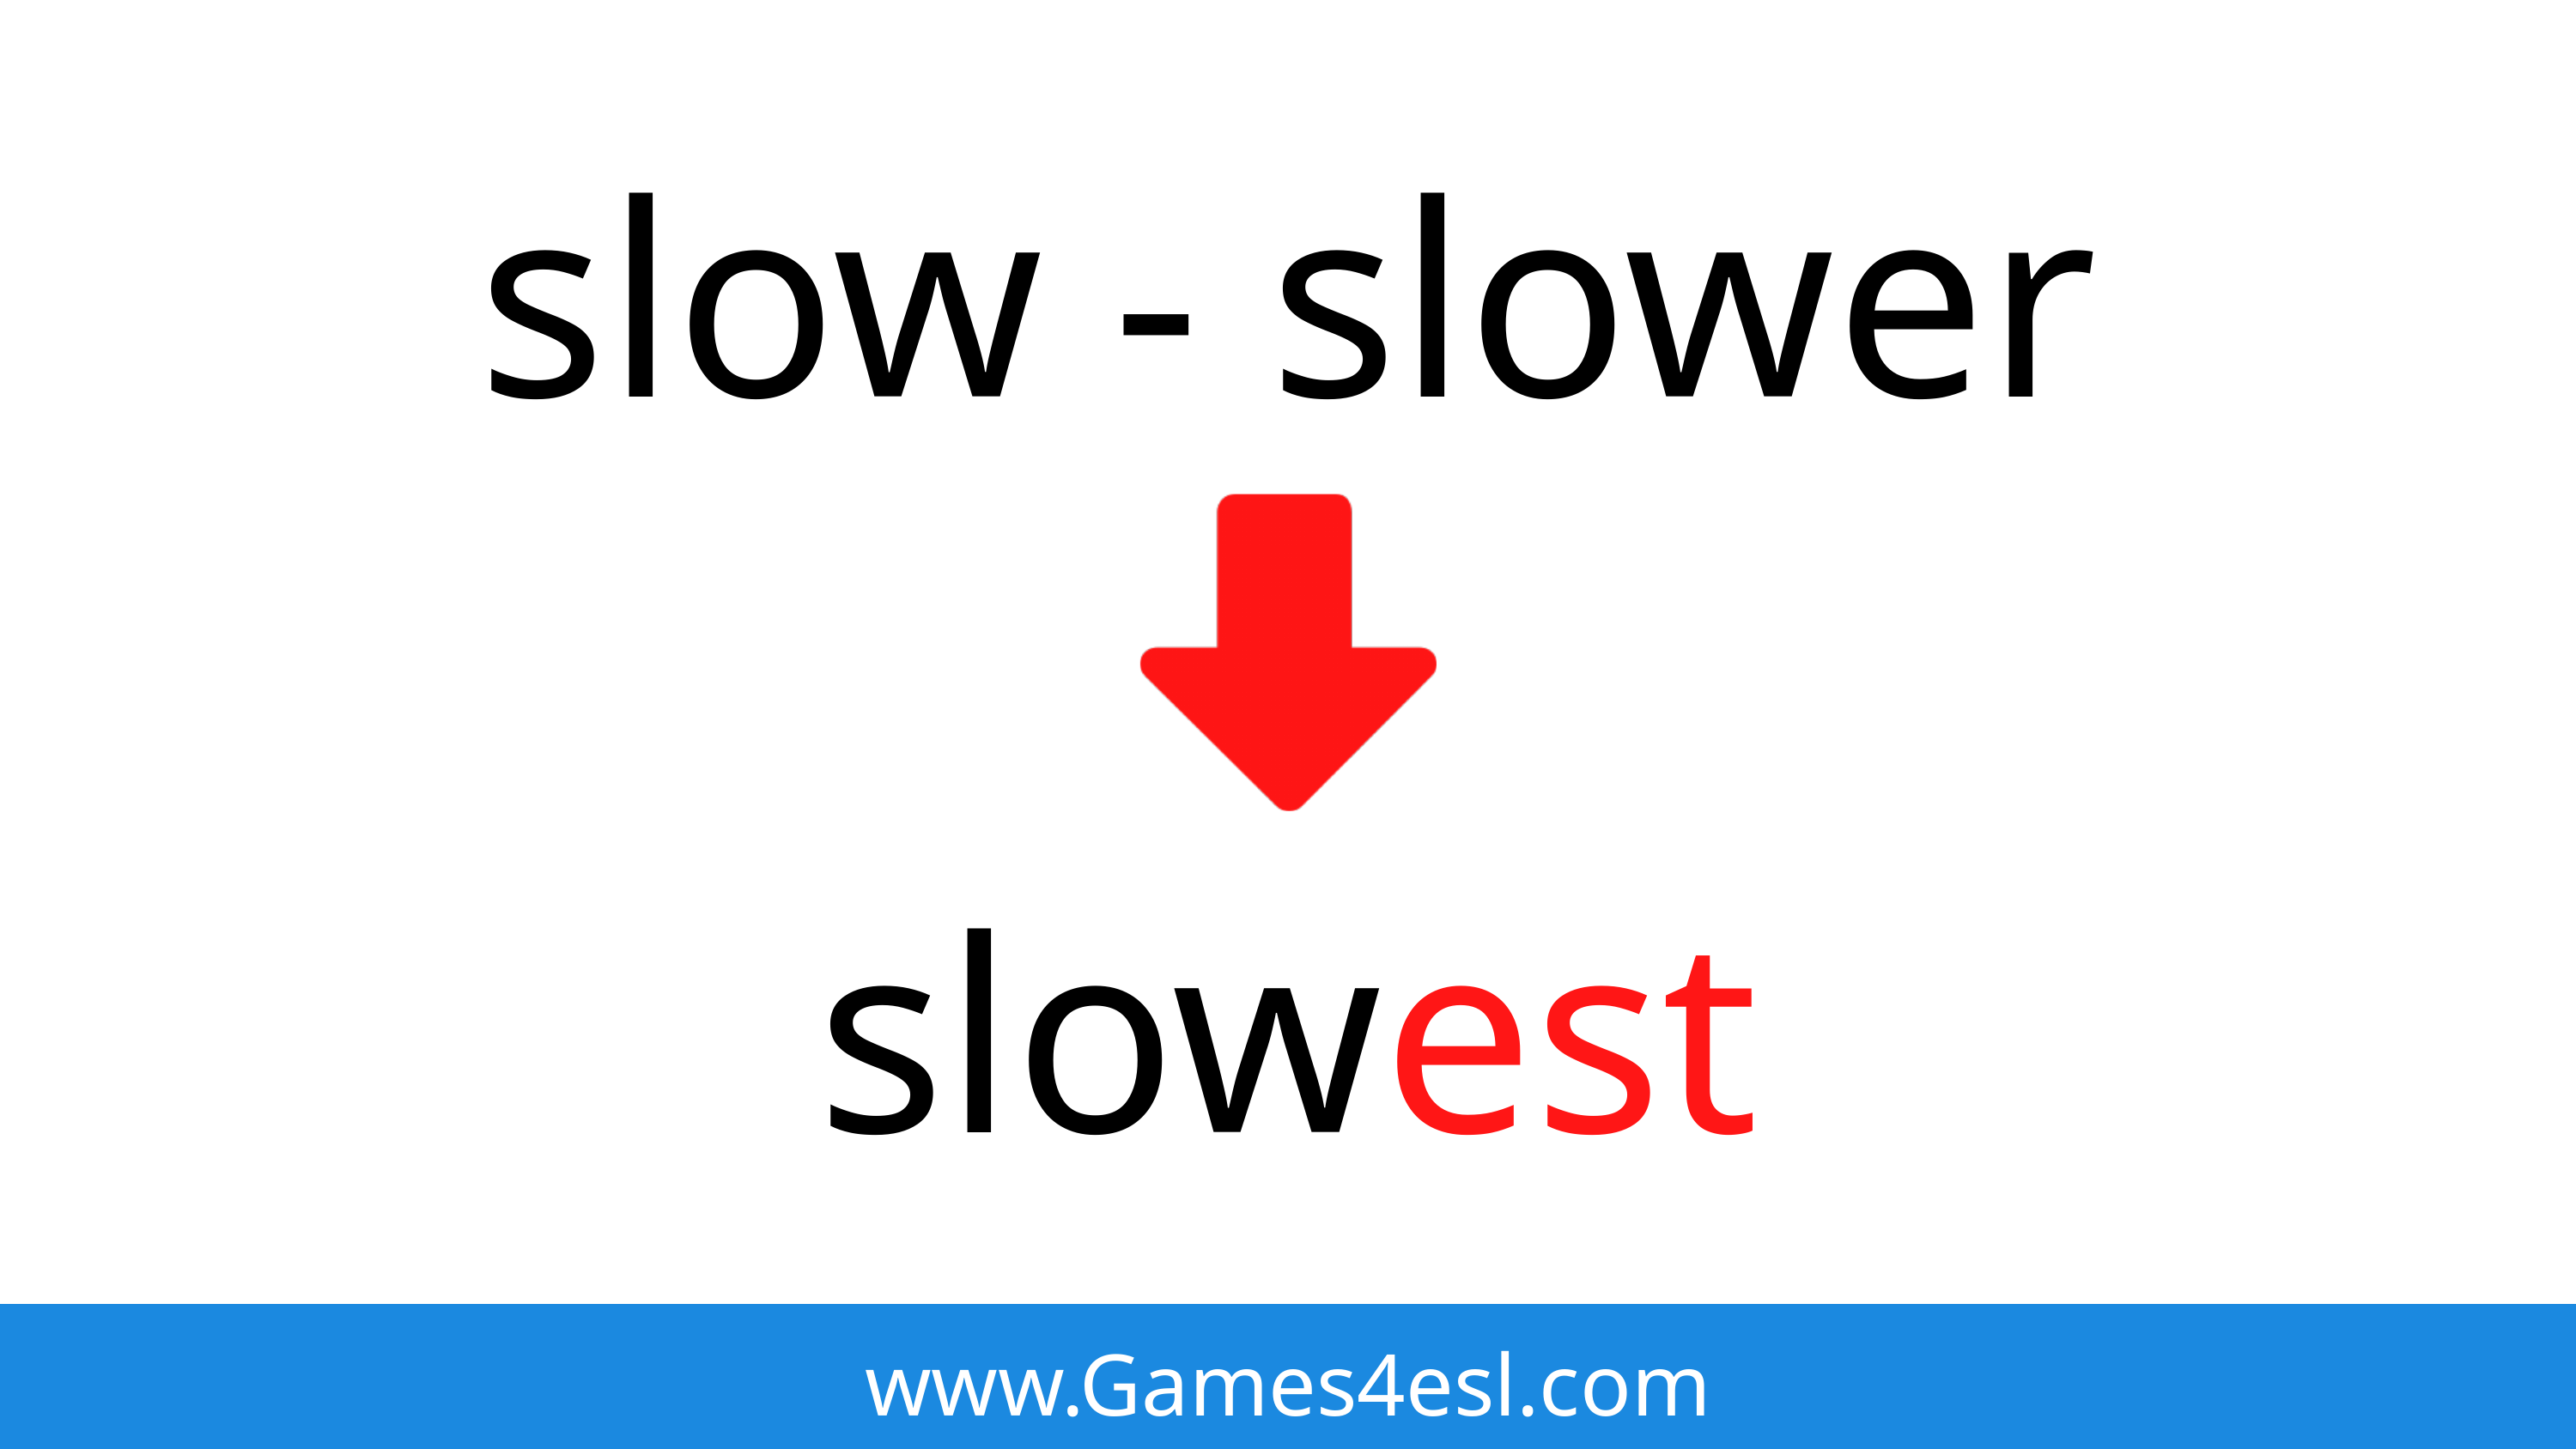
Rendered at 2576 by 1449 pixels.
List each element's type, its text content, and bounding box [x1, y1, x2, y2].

picture [1139, 494, 1437, 810]
text_box slowest [434, 810, 2142, 1172]
text_box slow - slower [434, 75, 2142, 436]
text_box [0, 1304, 2576, 1449]
text_box www.Games4esl.com [842, 1314, 1734, 1426]
